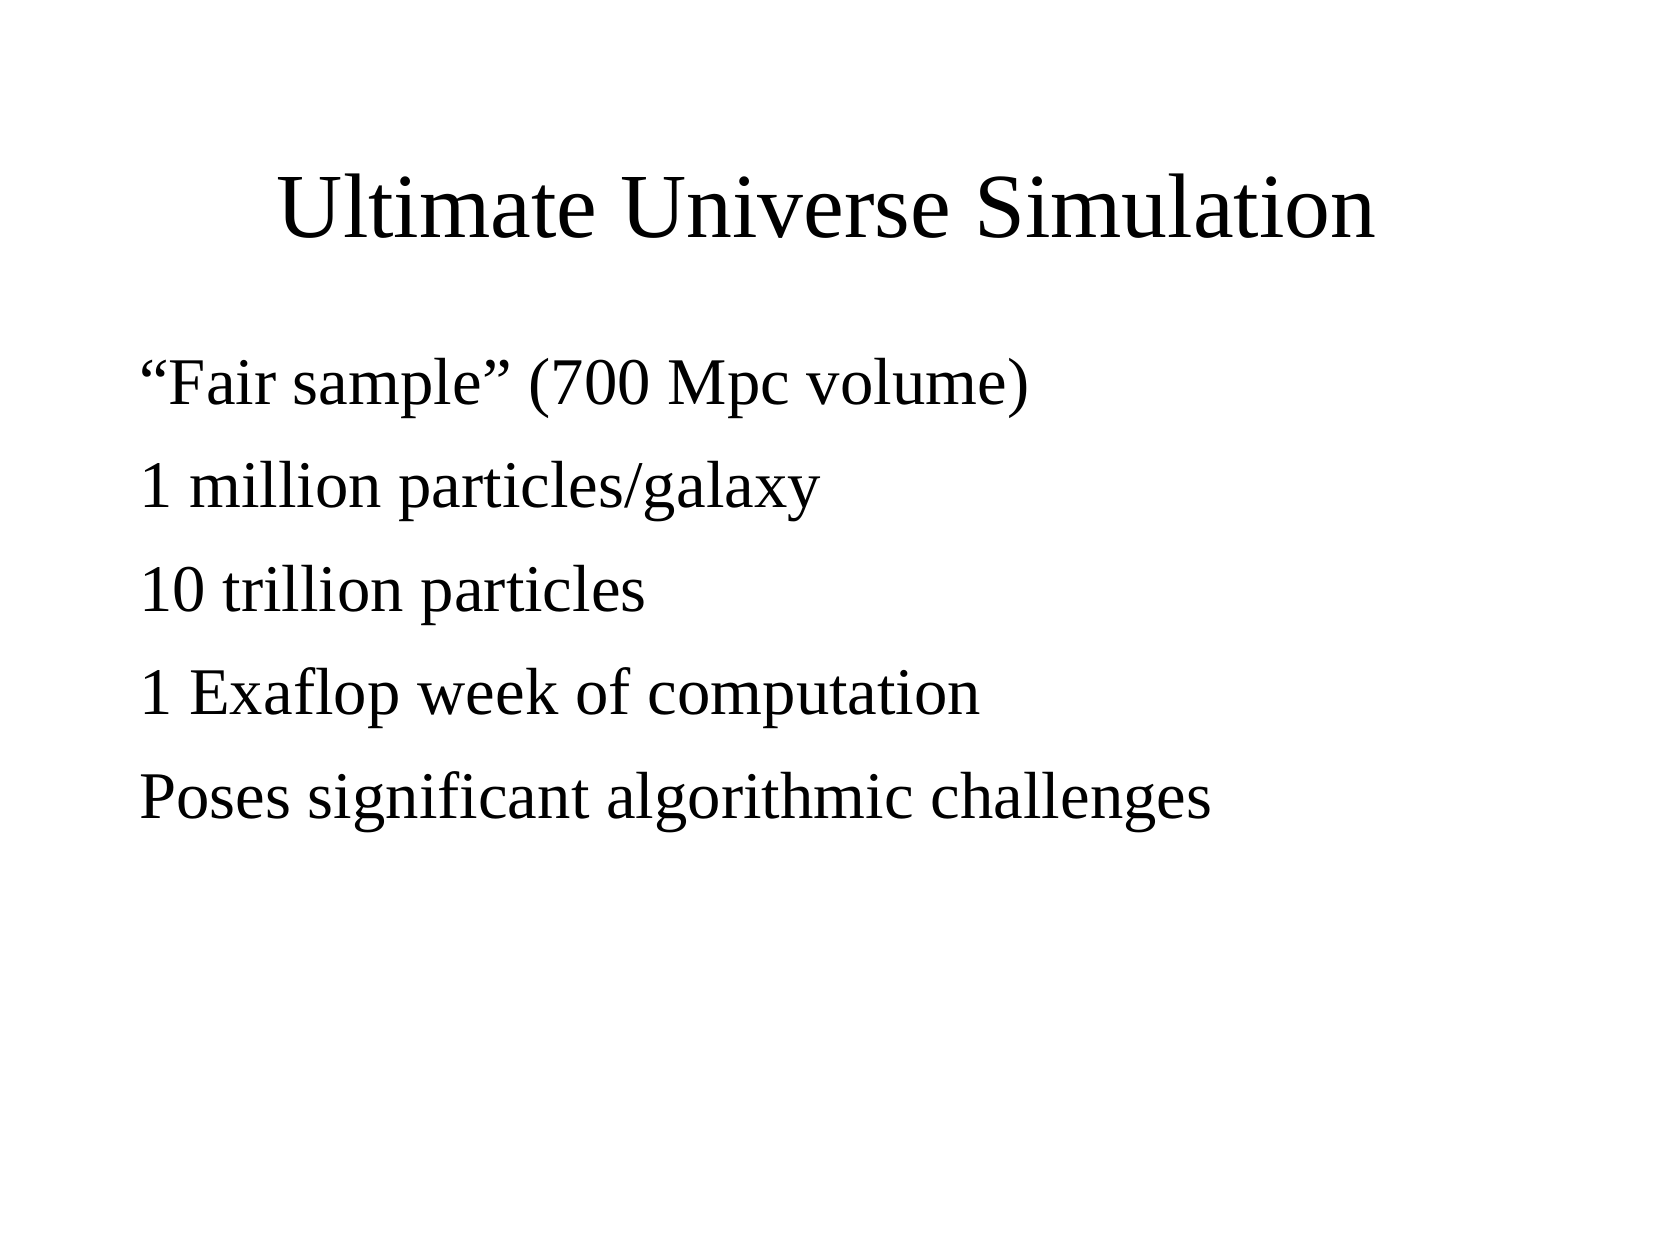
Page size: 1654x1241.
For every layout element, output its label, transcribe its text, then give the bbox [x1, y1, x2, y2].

list “Fair sample” (700 Mpc volume) 1 million particles/galaxy 10 trillion particles 1 Exaflop week of computation Poses significant algorithmic challenges [121, 344, 1534, 1111]
title Ultimate Universe Simulation [121, 110, 1534, 303]
